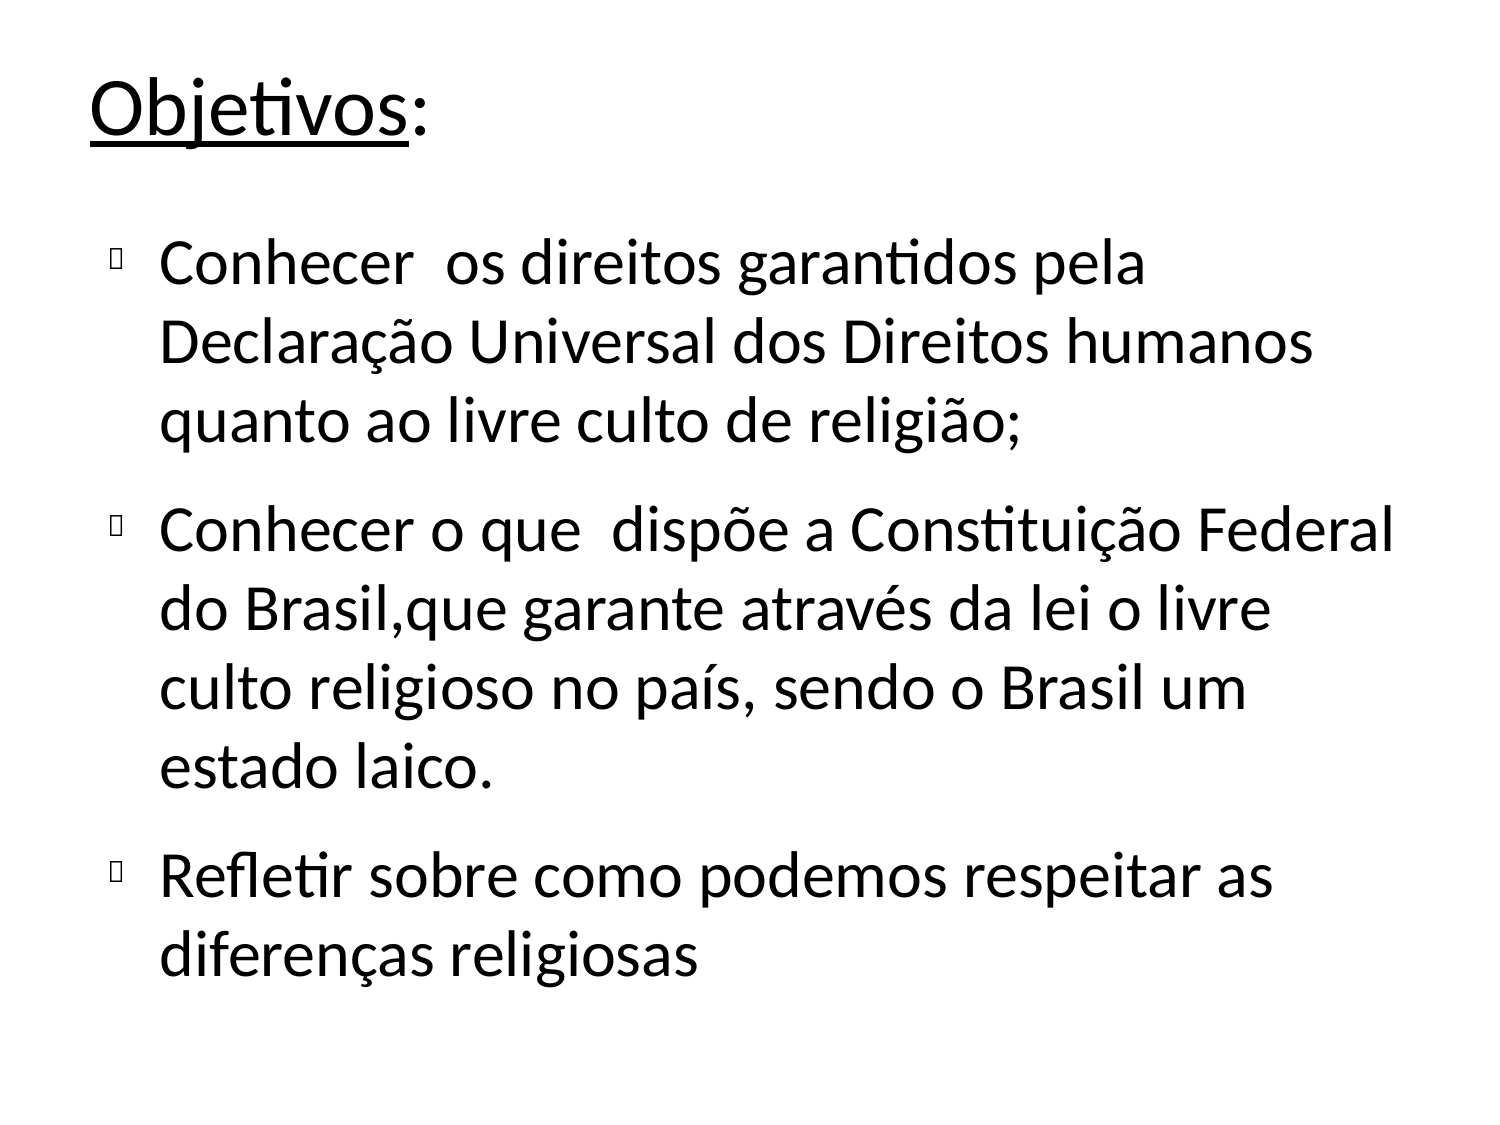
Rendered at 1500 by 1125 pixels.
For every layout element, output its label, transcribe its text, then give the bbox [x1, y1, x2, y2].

title Objetivos: [75, 45, 1425, 210]
list Conhecer os direitos garantidos pela Declaração Universal dos Direitos humanos quanto ao livre culto de religião; Conhecer o que dispõe a Constituição Federal do Brasil,que garante através da lei o livre culto religioso no país, sendo o Brasil um estado laico. Refletir sobre como podemos respeitar as diferenças religiosas [75, 210, 1425, 1005]
